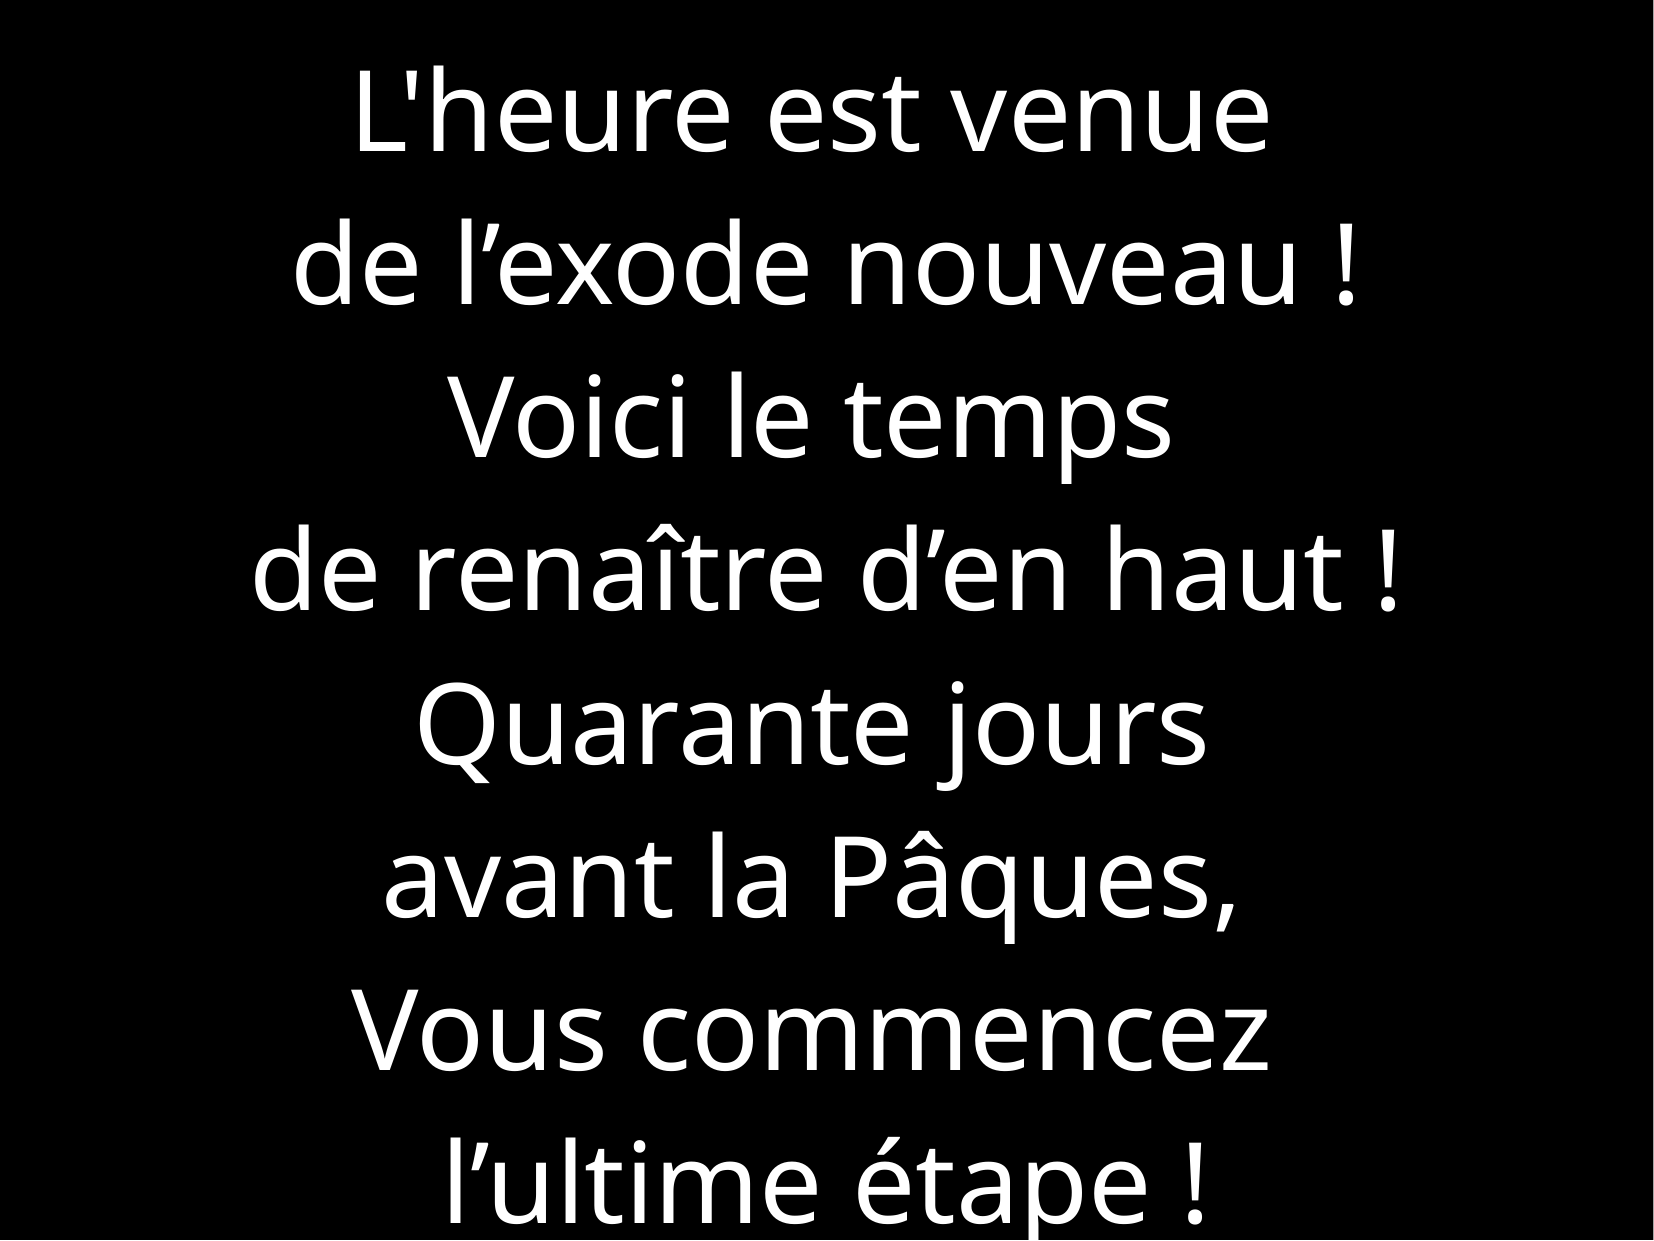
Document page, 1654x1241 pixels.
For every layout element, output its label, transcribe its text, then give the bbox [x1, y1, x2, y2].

text_box L'heure est venue de l’exode nouveau ! Voici le temps de renaître d’en haut ! Quarante jours avant la Pâques, Vous commencez l’ultime étape ! [23, 23, 1630, 1241]
